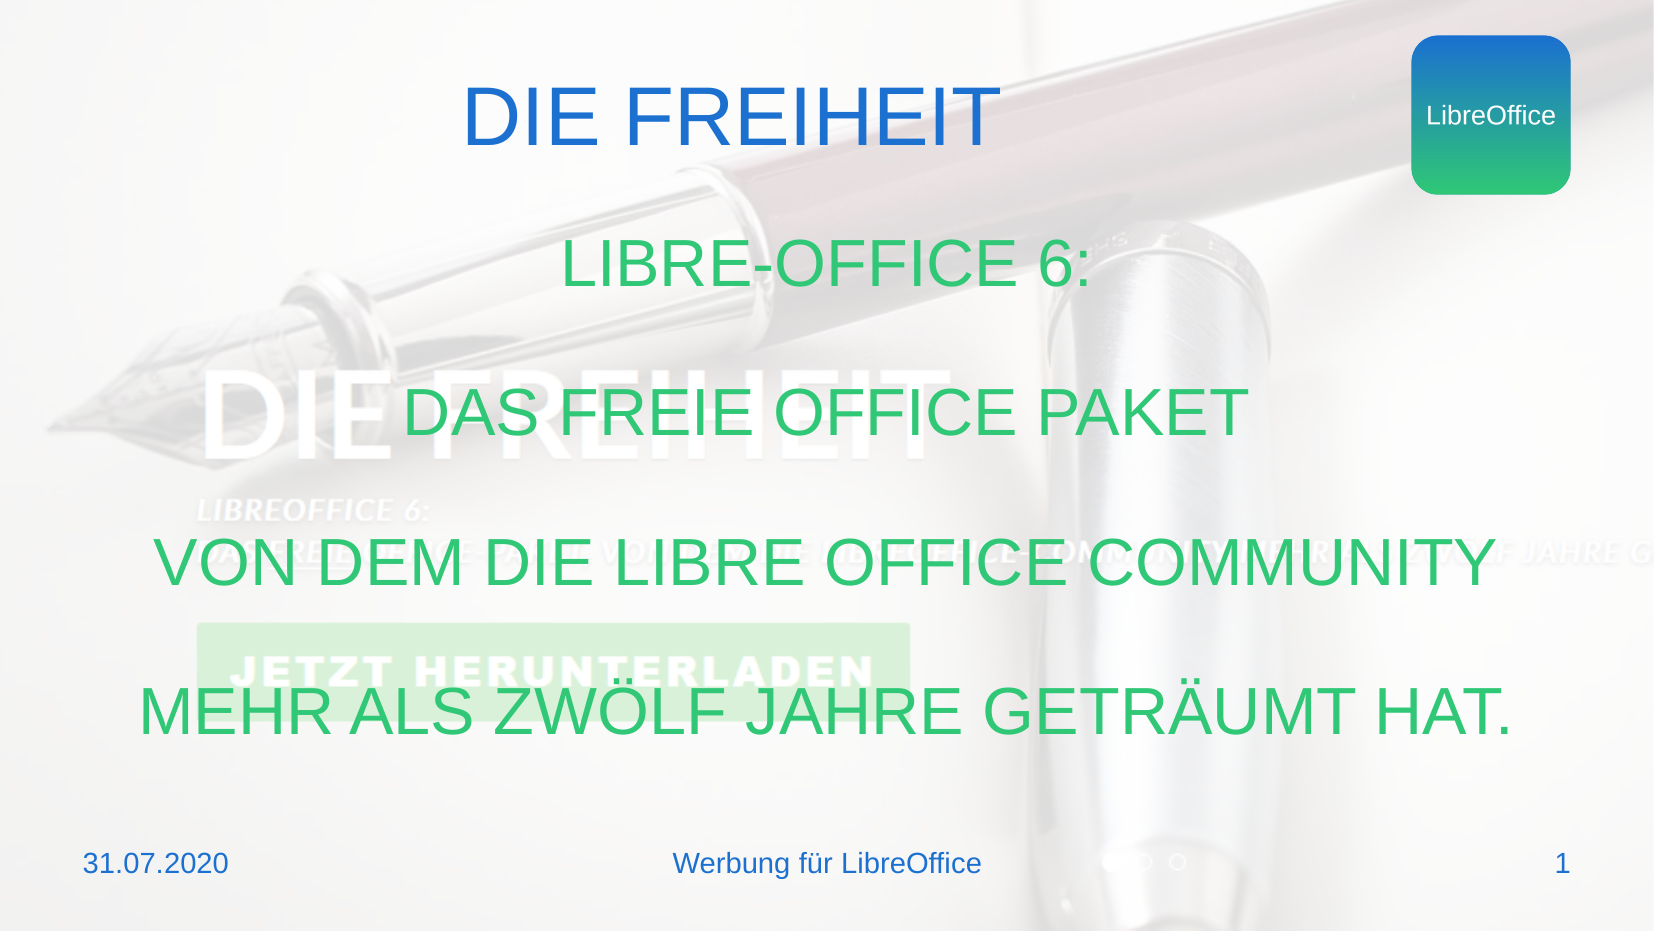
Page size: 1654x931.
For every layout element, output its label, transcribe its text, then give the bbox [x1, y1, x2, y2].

title DIE FREIHEIT [82, 37, 1382, 197]
picture [1411, 35, 1571, 195]
subtitle LIBRE-OFFICE 6: DAS FREIE OFFICE PAKET VON DEM DIE LIBRE OFFICE COMMUNITY MEHR ALS ZWÖLF JAHRE GETRÄUMT HAT. [82, 227, 1571, 748]
